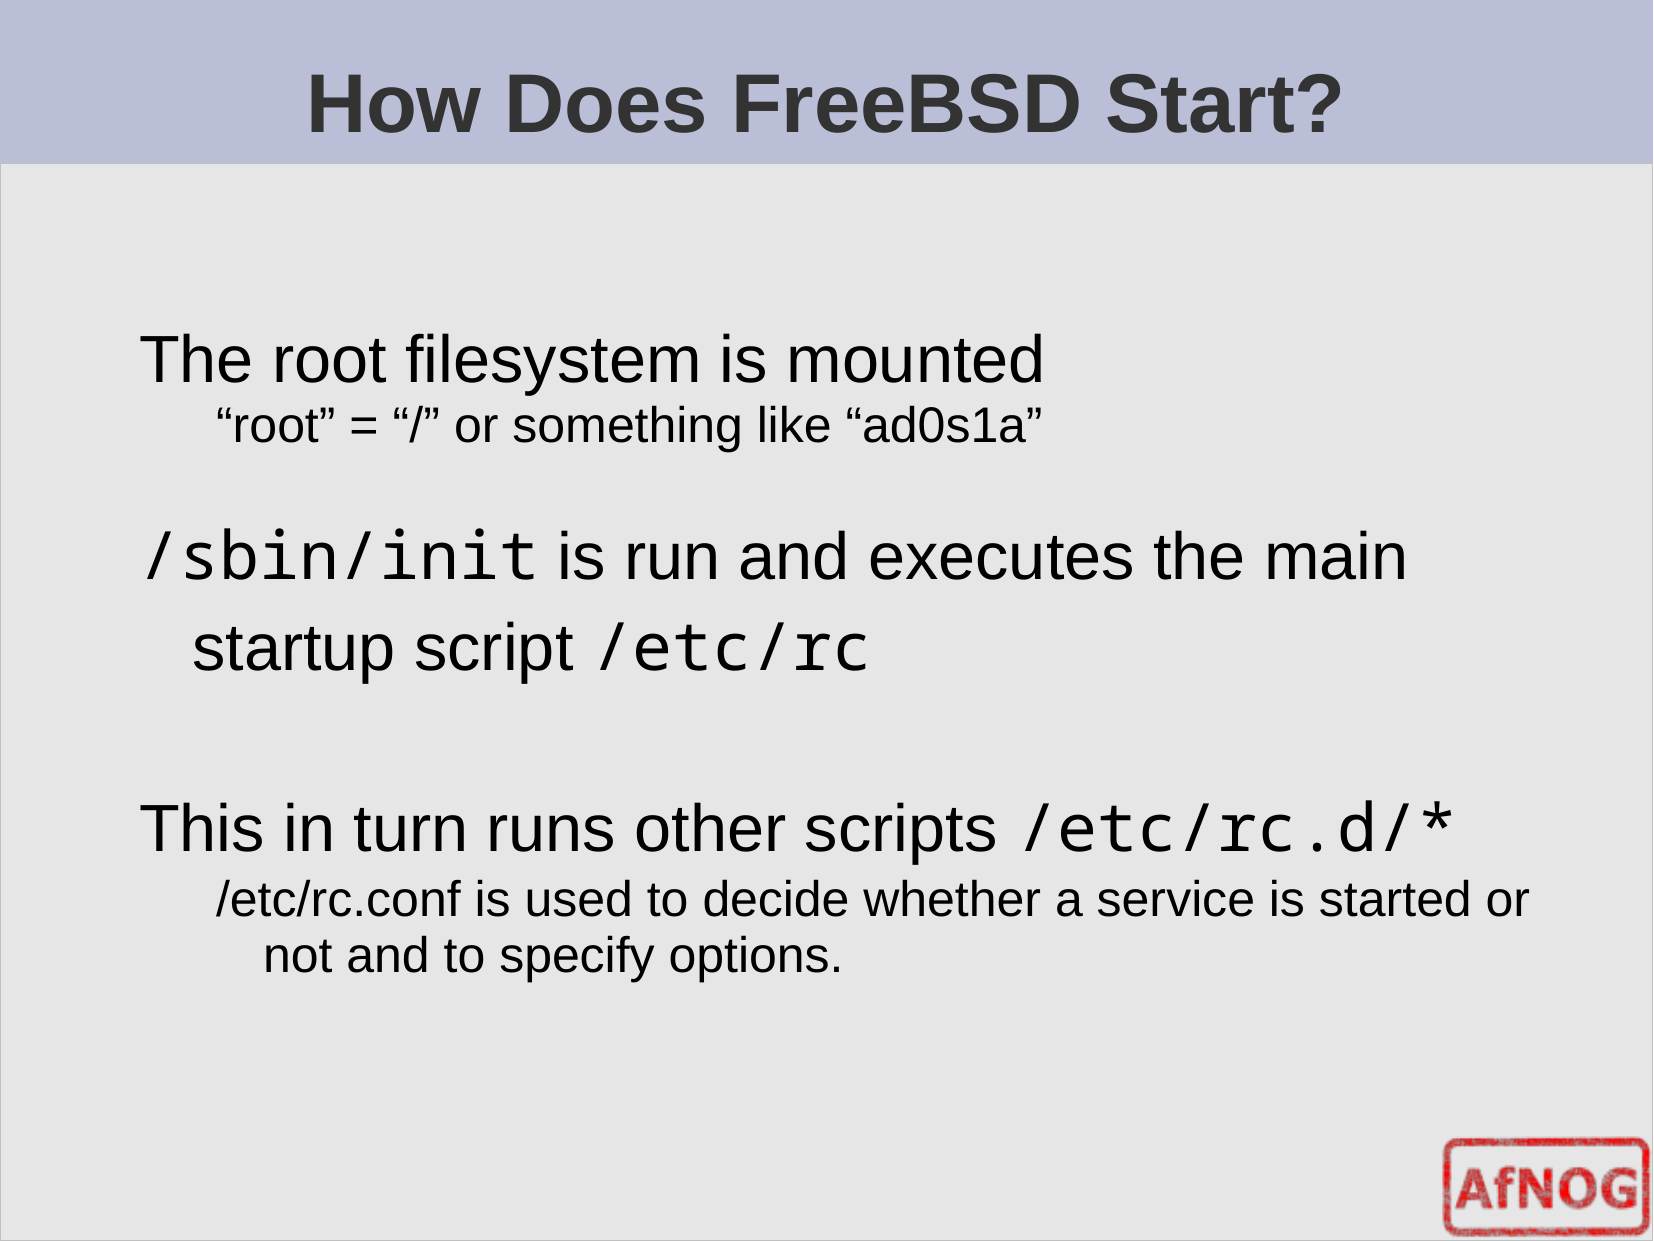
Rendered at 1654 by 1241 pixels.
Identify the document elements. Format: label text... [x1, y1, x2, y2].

list The root filesystem is mounted “root” = “/” or something like “ad0s1a” /sbin/init is run and executes the main startup script /etc/rc This in turn runs other scripts /etc/rc.d/* /etc/rc.conf is used to decide whether a service is started or not and to specify options. [121, 322, 1613, 1133]
title How Does FreeBSD Start? [0, 0, 1653, 208]
picture [1441, 1135, 1653, 1241]
